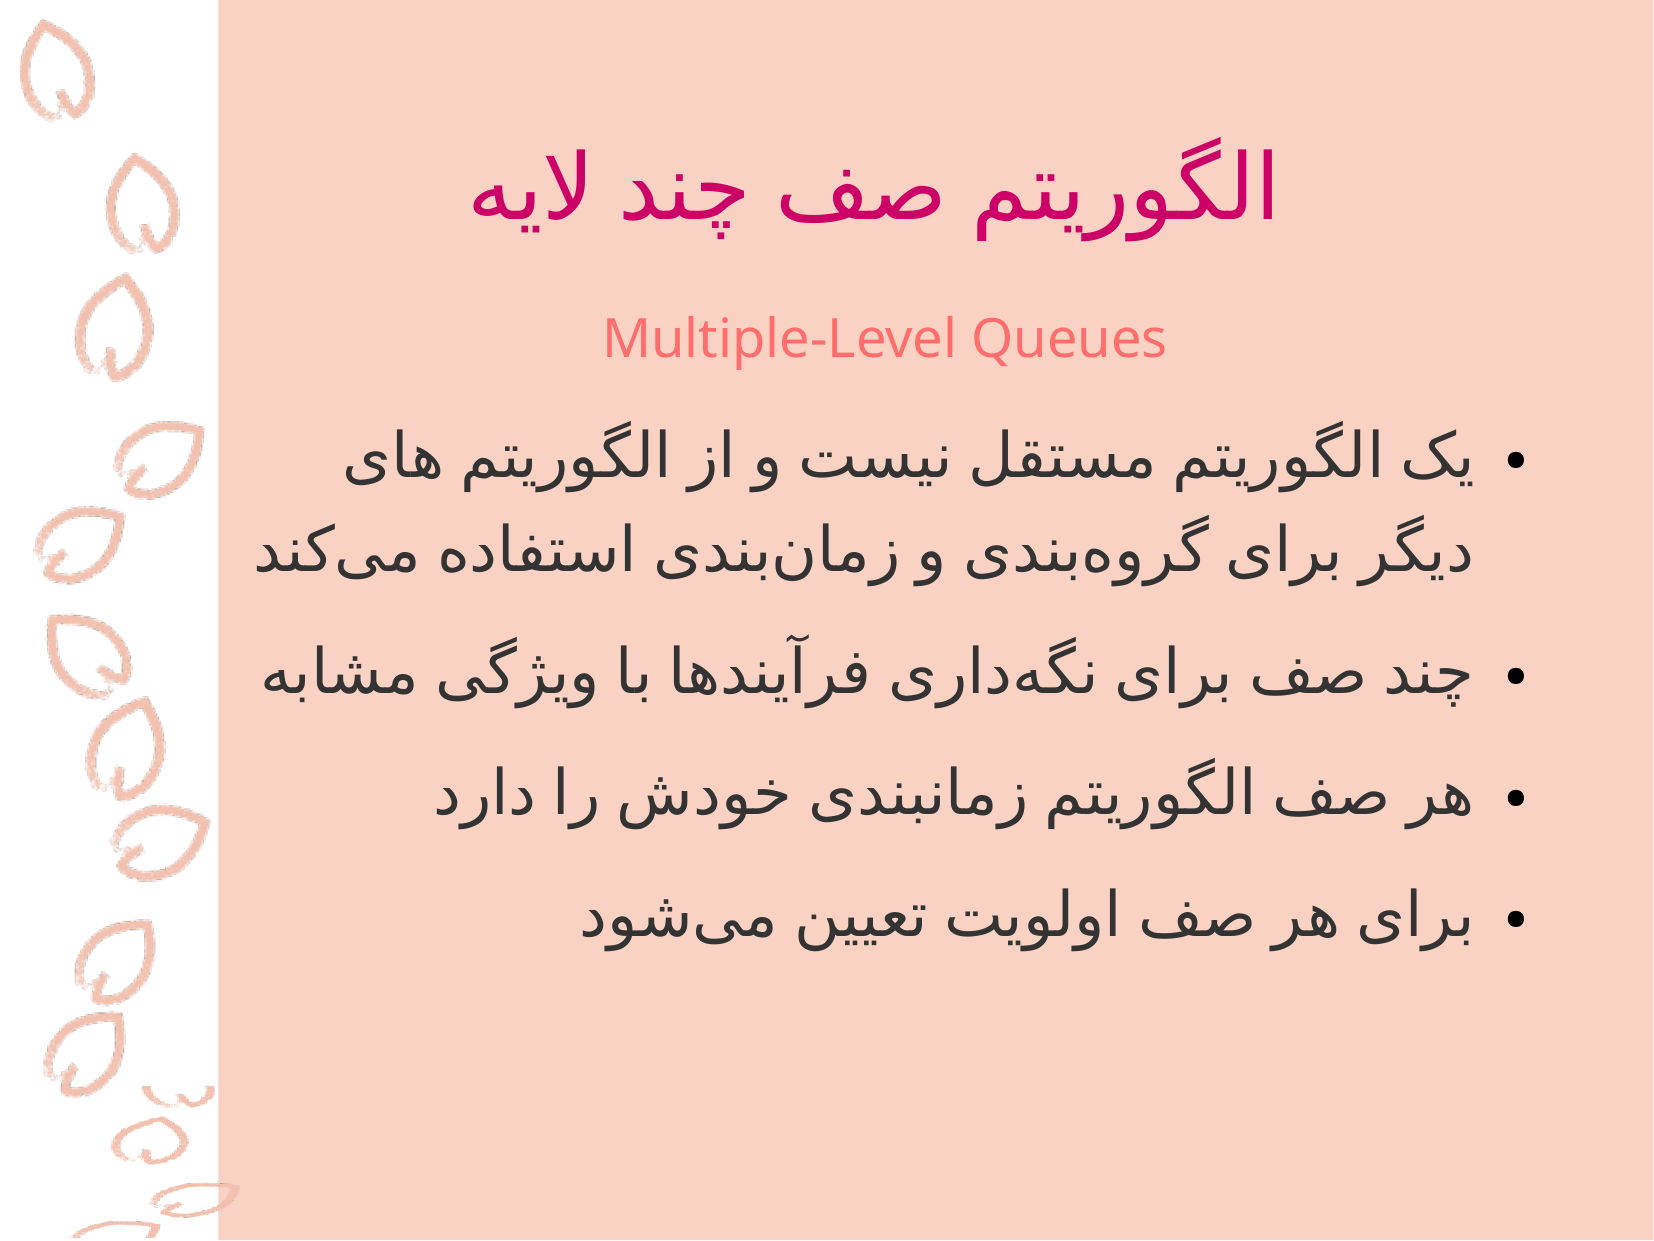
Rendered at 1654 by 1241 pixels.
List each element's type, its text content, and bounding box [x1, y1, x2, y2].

title Multiple-Level Queues [141, 264, 1630, 409]
title الگوریتم صف چند لایه [183, 93, 1567, 264]
picture [20, 19, 247, 1238]
list یک الگوریتم مستقل نیست و از الگوریتم های دیگر برای گروه‌بندی و زمان‌بندی استفاده می‌کند چند صف برای نگه‌داری فرآیندها با ویژگی مشابه هر صف الگوریتم زمانبندی خودش را دارد برای هر صف اولویت تعیین می‌شود [249, 409, 1543, 1150]
